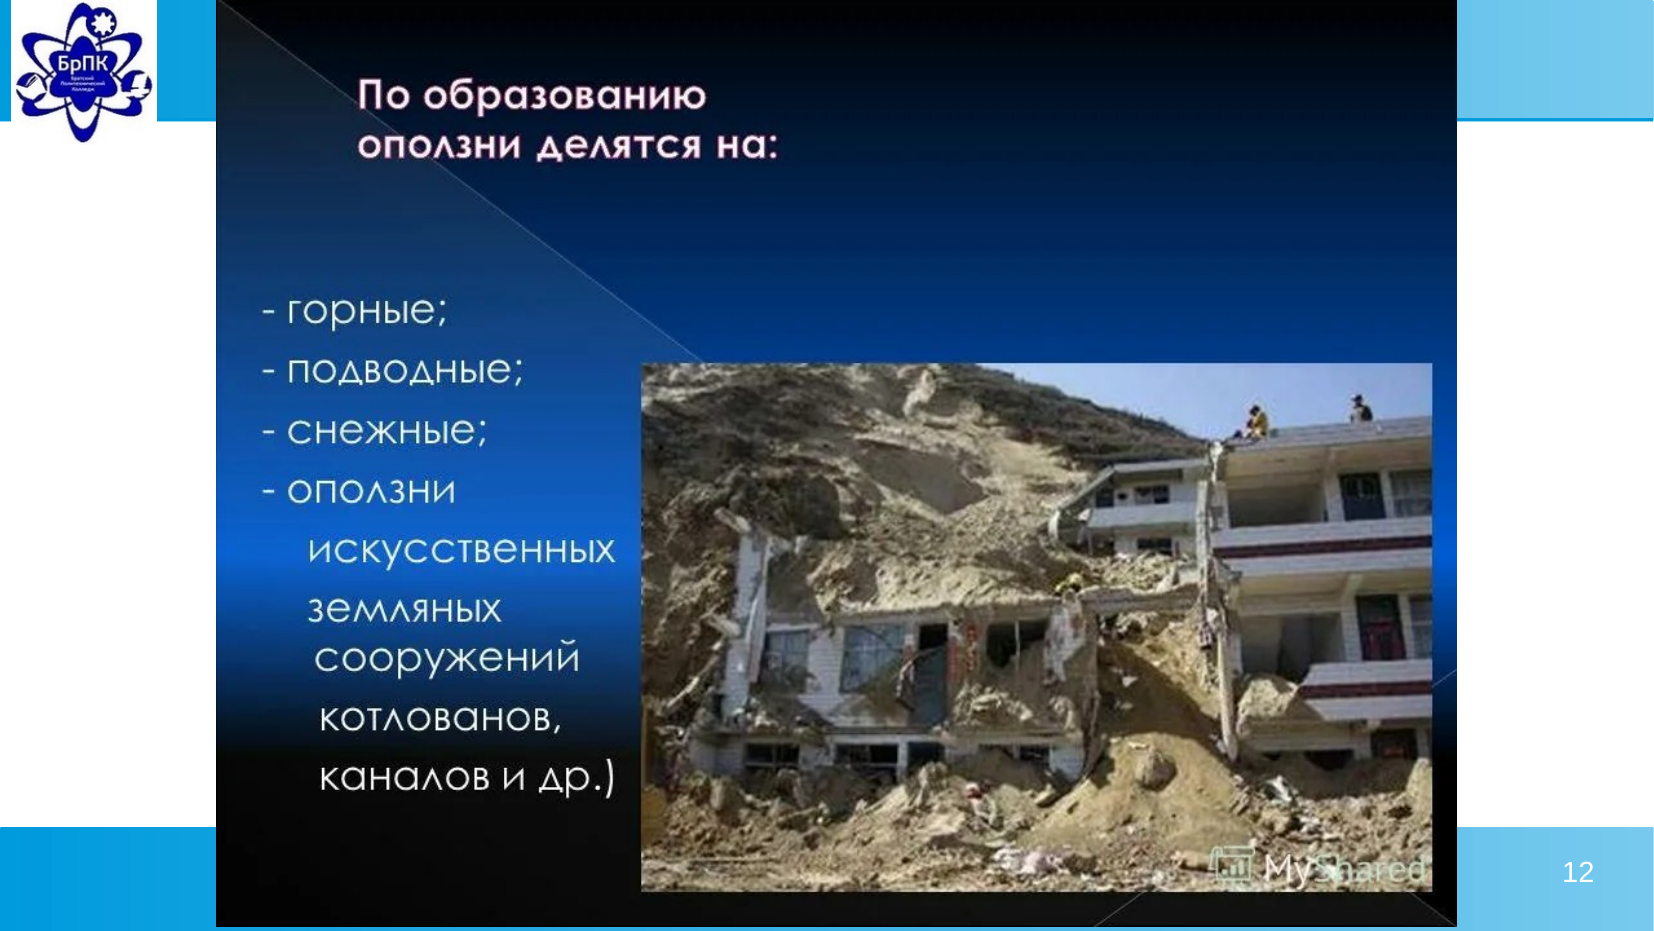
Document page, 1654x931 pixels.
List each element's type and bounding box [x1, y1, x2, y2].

picture [11, 0, 157, 145]
picture [216, 0, 1457, 927]
